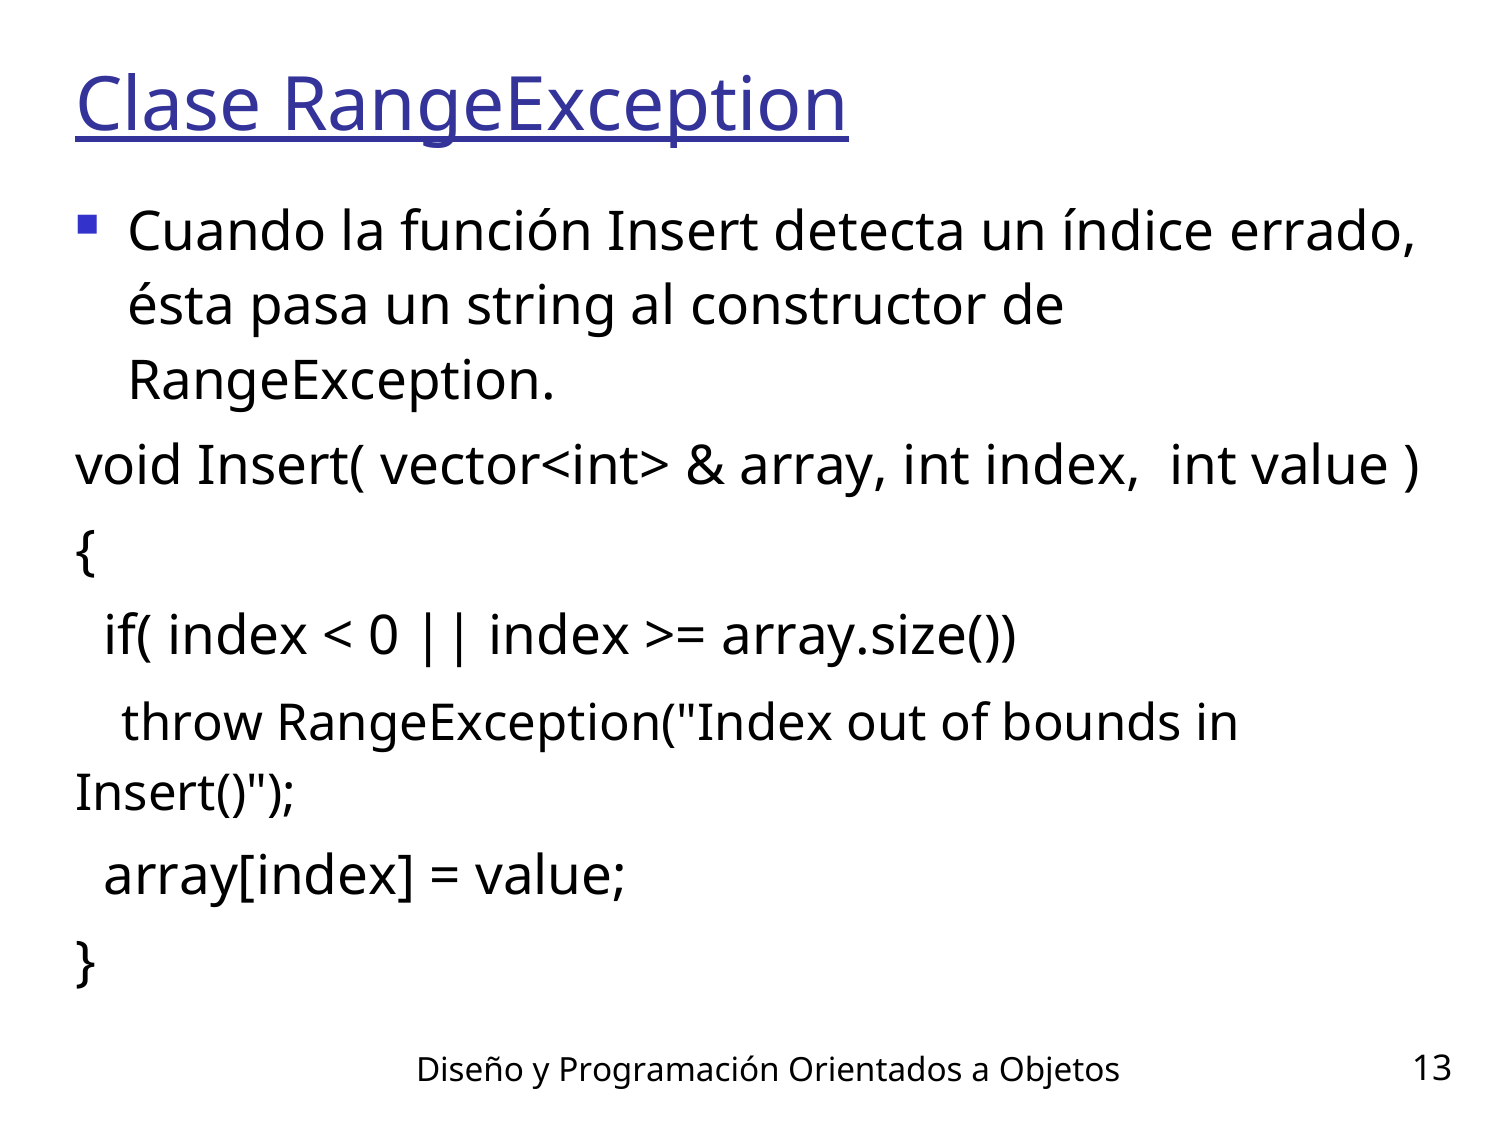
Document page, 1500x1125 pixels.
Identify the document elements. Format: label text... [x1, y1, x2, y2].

list Cuando la función Insert detecta un índice errado, ésta pasa un string al constructor de RangeException. void Insert( vector<int> & array, int index, int value )‏ { if( index < 0 || index >= array.size())‏ throw RangeException("Index out of bounds in Insert()"); array[index] = value; } [75, 191, 1463, 1013]
title Clase RangeException [75, 19, 1466, 183]
